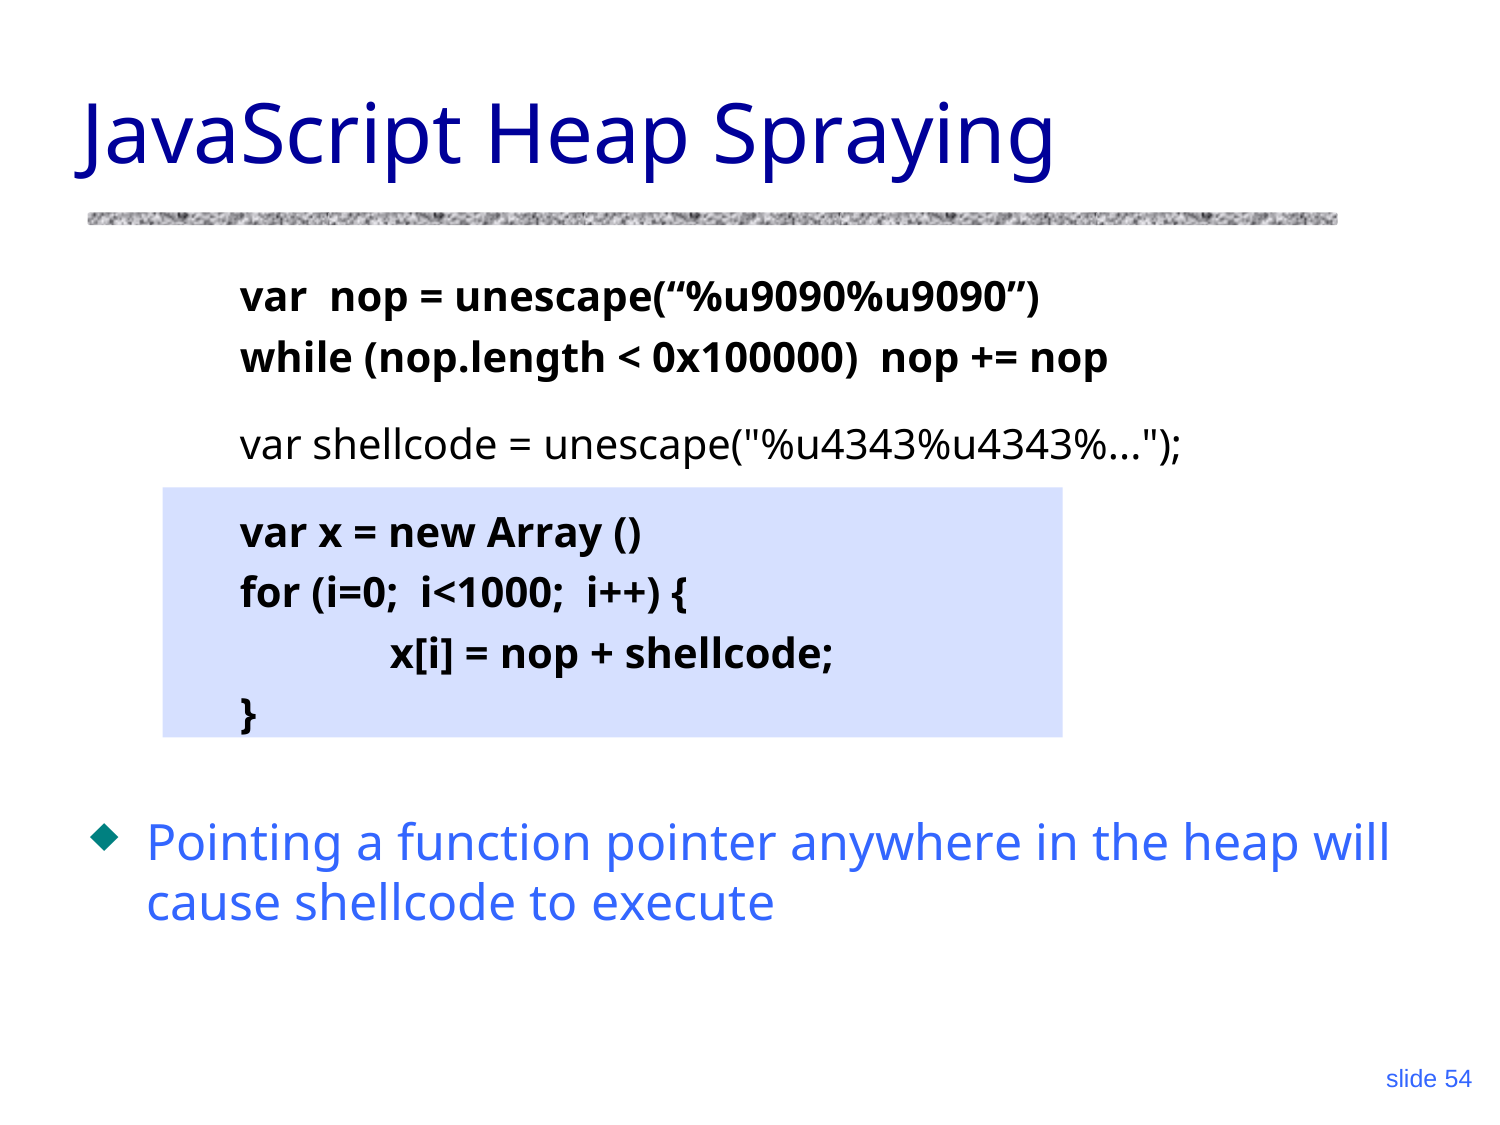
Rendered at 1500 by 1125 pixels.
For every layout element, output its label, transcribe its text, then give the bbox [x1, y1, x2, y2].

list var nop = unescape(“%u9090%u9090”) while (nop.length < 0x100000) nop += nop var shellcode = unescape("%u4343%u4343%..."); var x = new Array () for (i=0; i<1000; i++) { x[i] = nop + shellcode; } Pointing a function pointer anywhere in the heap will cause shellcode to execute [74, 262, 1417, 994]
text_box slide <number> [1174, 1025, 1488, 1101]
title JavaScript Heap Spraying [66, 37, 1342, 188]
picture [87, 212, 1338, 226]
